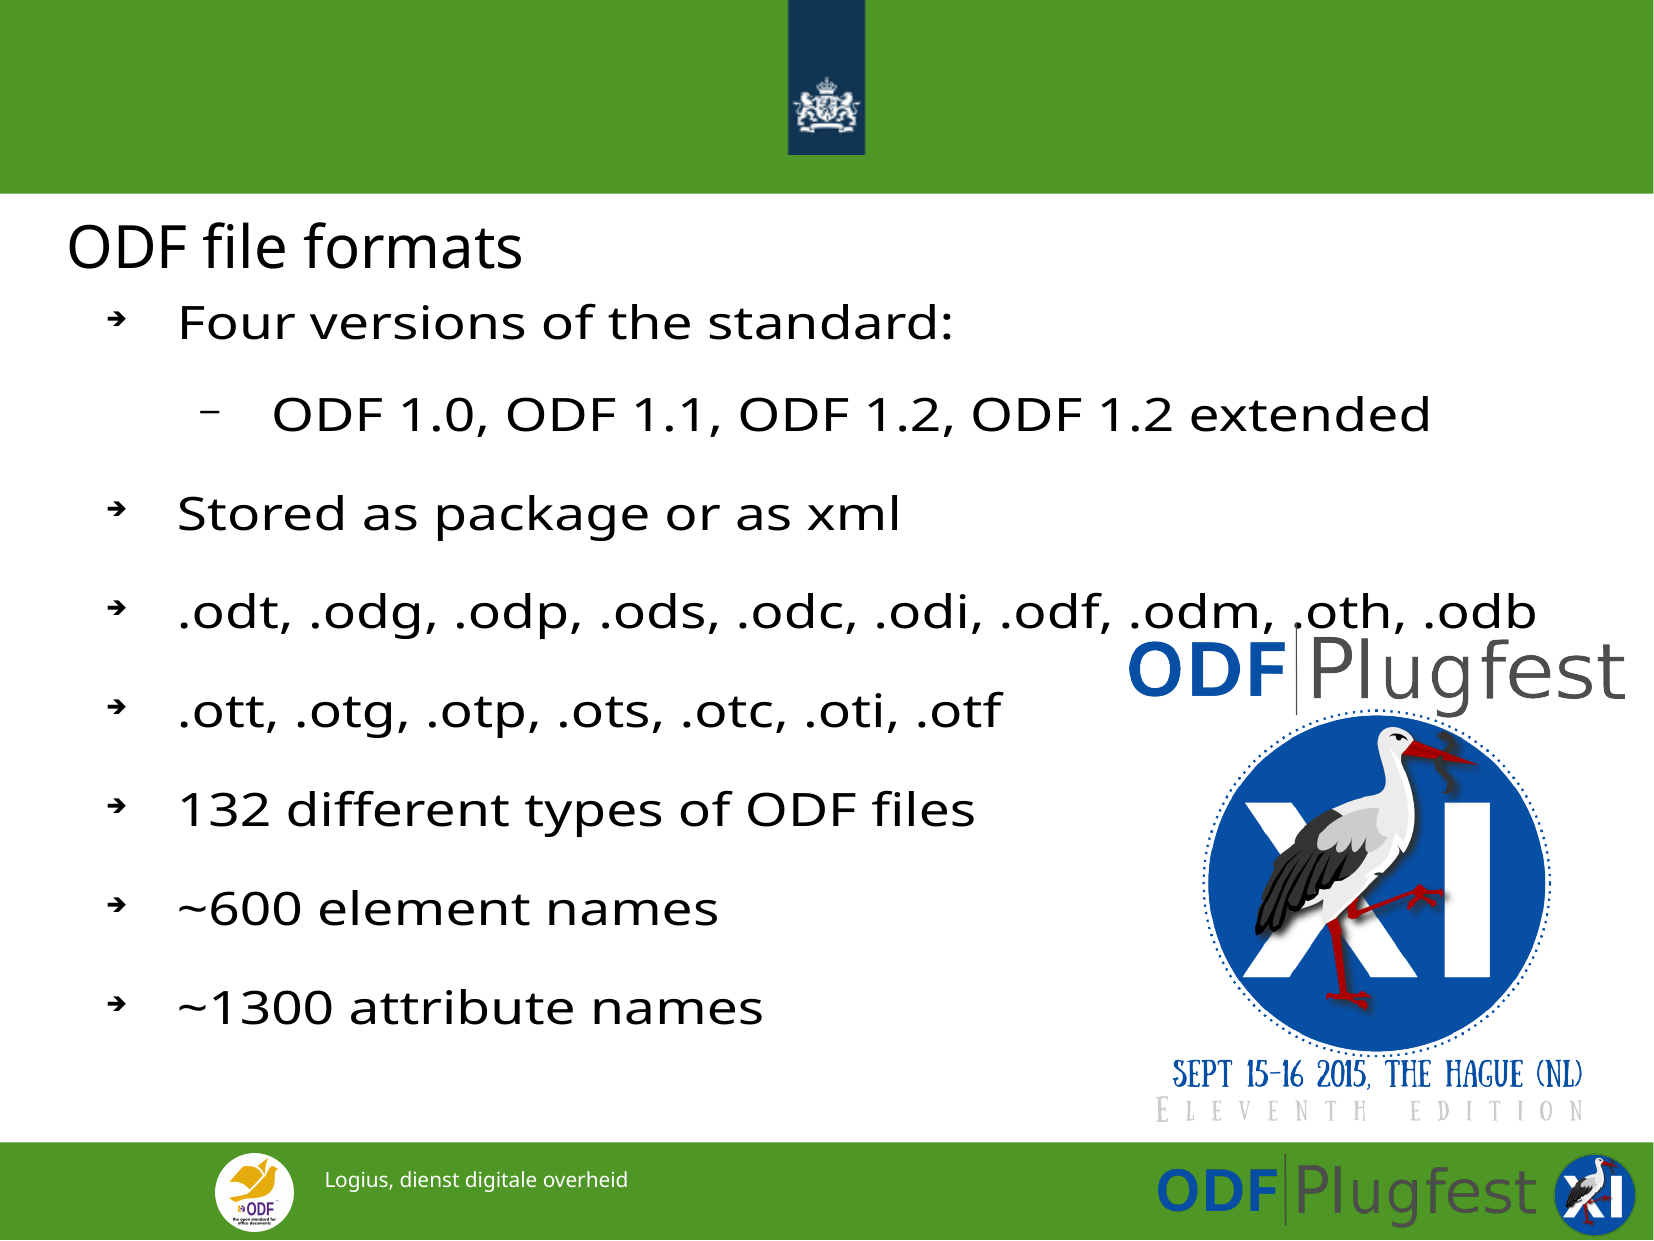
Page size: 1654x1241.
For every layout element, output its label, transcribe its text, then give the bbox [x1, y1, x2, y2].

title ODF file formats [66, 193, 1486, 297]
picture [215, 1153, 294, 1232]
picture [1129, 621, 1625, 1123]
picture [0, 0, 1654, 155]
list Four versions of the standard: ODF 1.0, ODF 1.1, ODF 1.2, ODF 1.2 extended Stored as package or as xml .odt, .odg, .odp, .ods, .odc, .odi, .odf, .odm, .oth, .odb .ott, .otg, .otp, .ots, .otc, .oti, .otf 132 different types of ODF files ~600 element names ~1300 attribute names [82, 290, 1538, 1141]
picture [1158, 1153, 1654, 1237]
